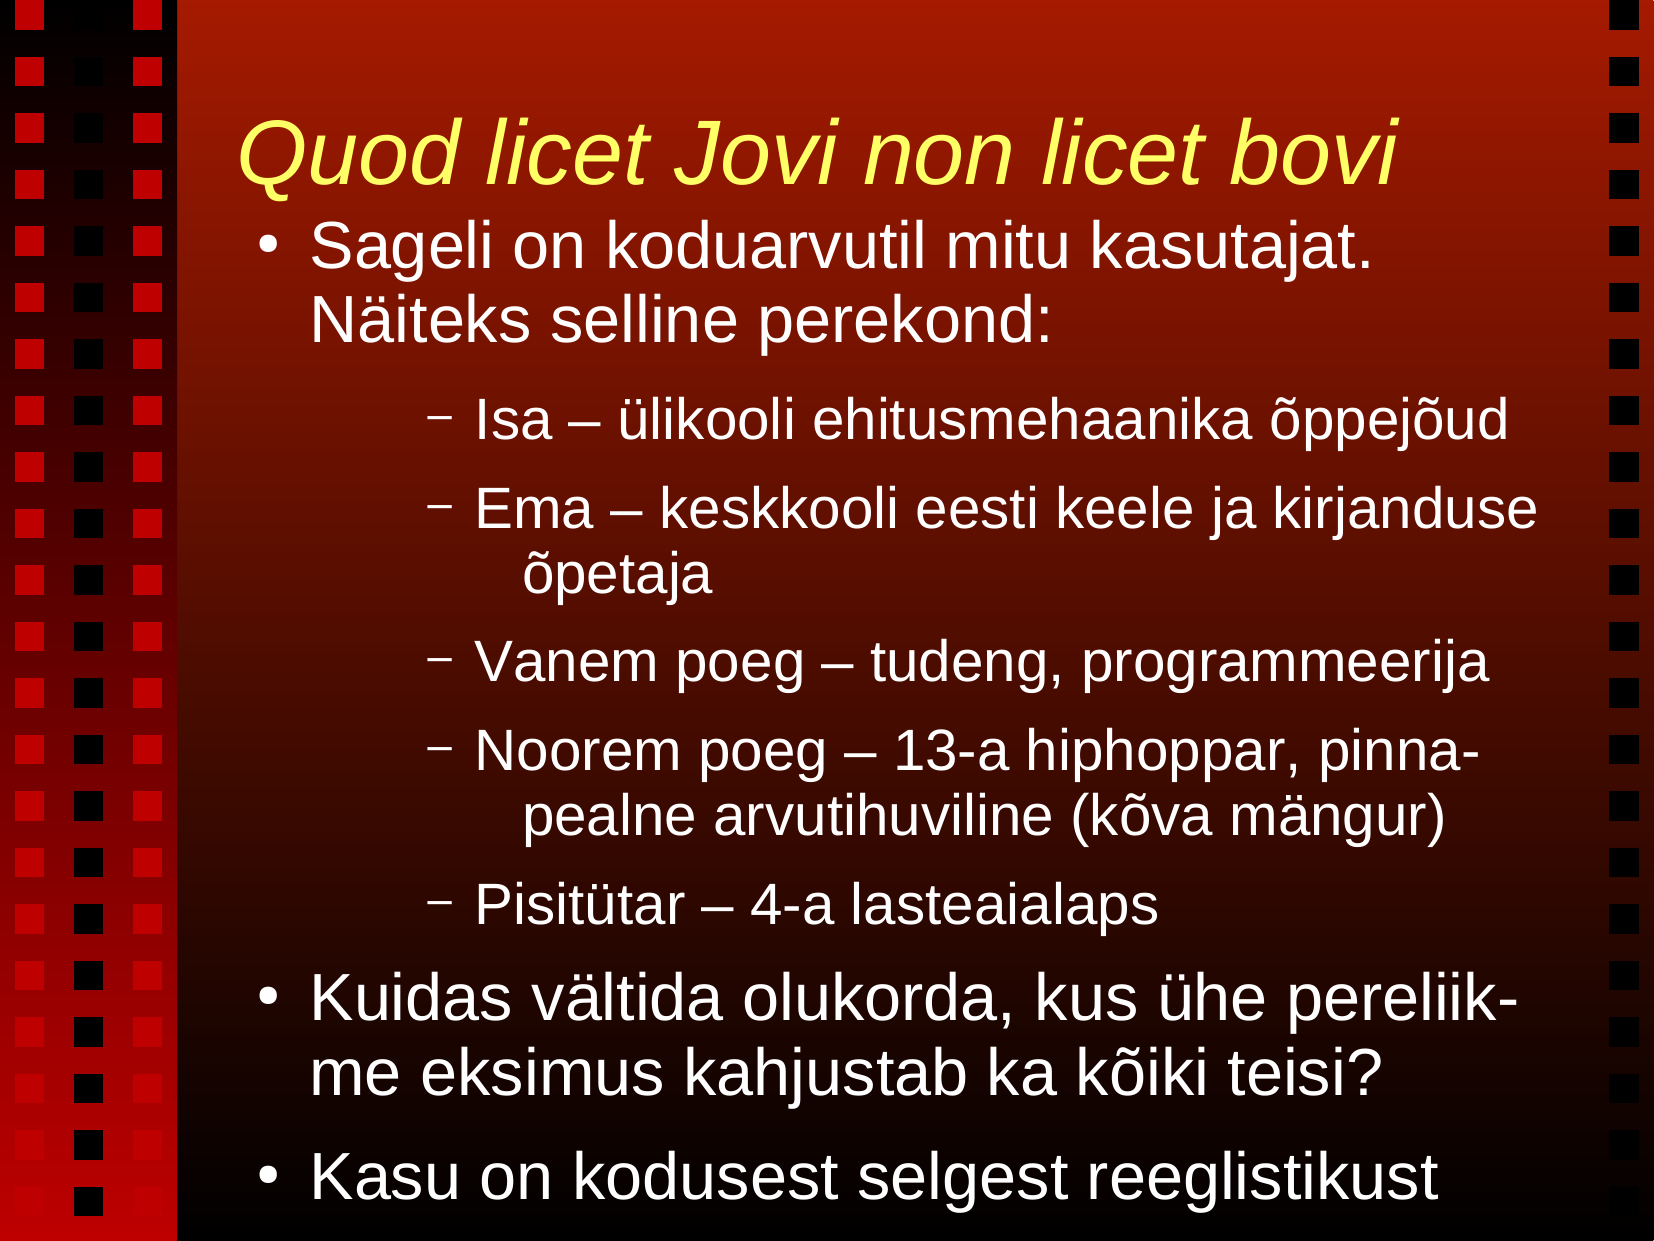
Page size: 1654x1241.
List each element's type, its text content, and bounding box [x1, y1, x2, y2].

list Sageli on koduarvutil mitu kasutajat. Näiteks selline perekond: Isa – ülikooli ehitusmehaanika õppejõud Ema – keskkooli eesti keele ja kirjanduse õpetaja Vanem poeg – tudeng, programmeerija Noorem poeg – 13-a hiphoppar, pinna-pealne arvutihuviline (kõva mängur) Pisitütar – 4-a lasteaialaps Kuidas vältida olukorda, kus ühe pereliik-me eksimus kahjustab ka kõiki teisi? Kasu on kodusest selgest reeglistikust [238, 207, 1574, 1214]
title Quod licet Jovi non licet bovi [236, 49, 1571, 257]
